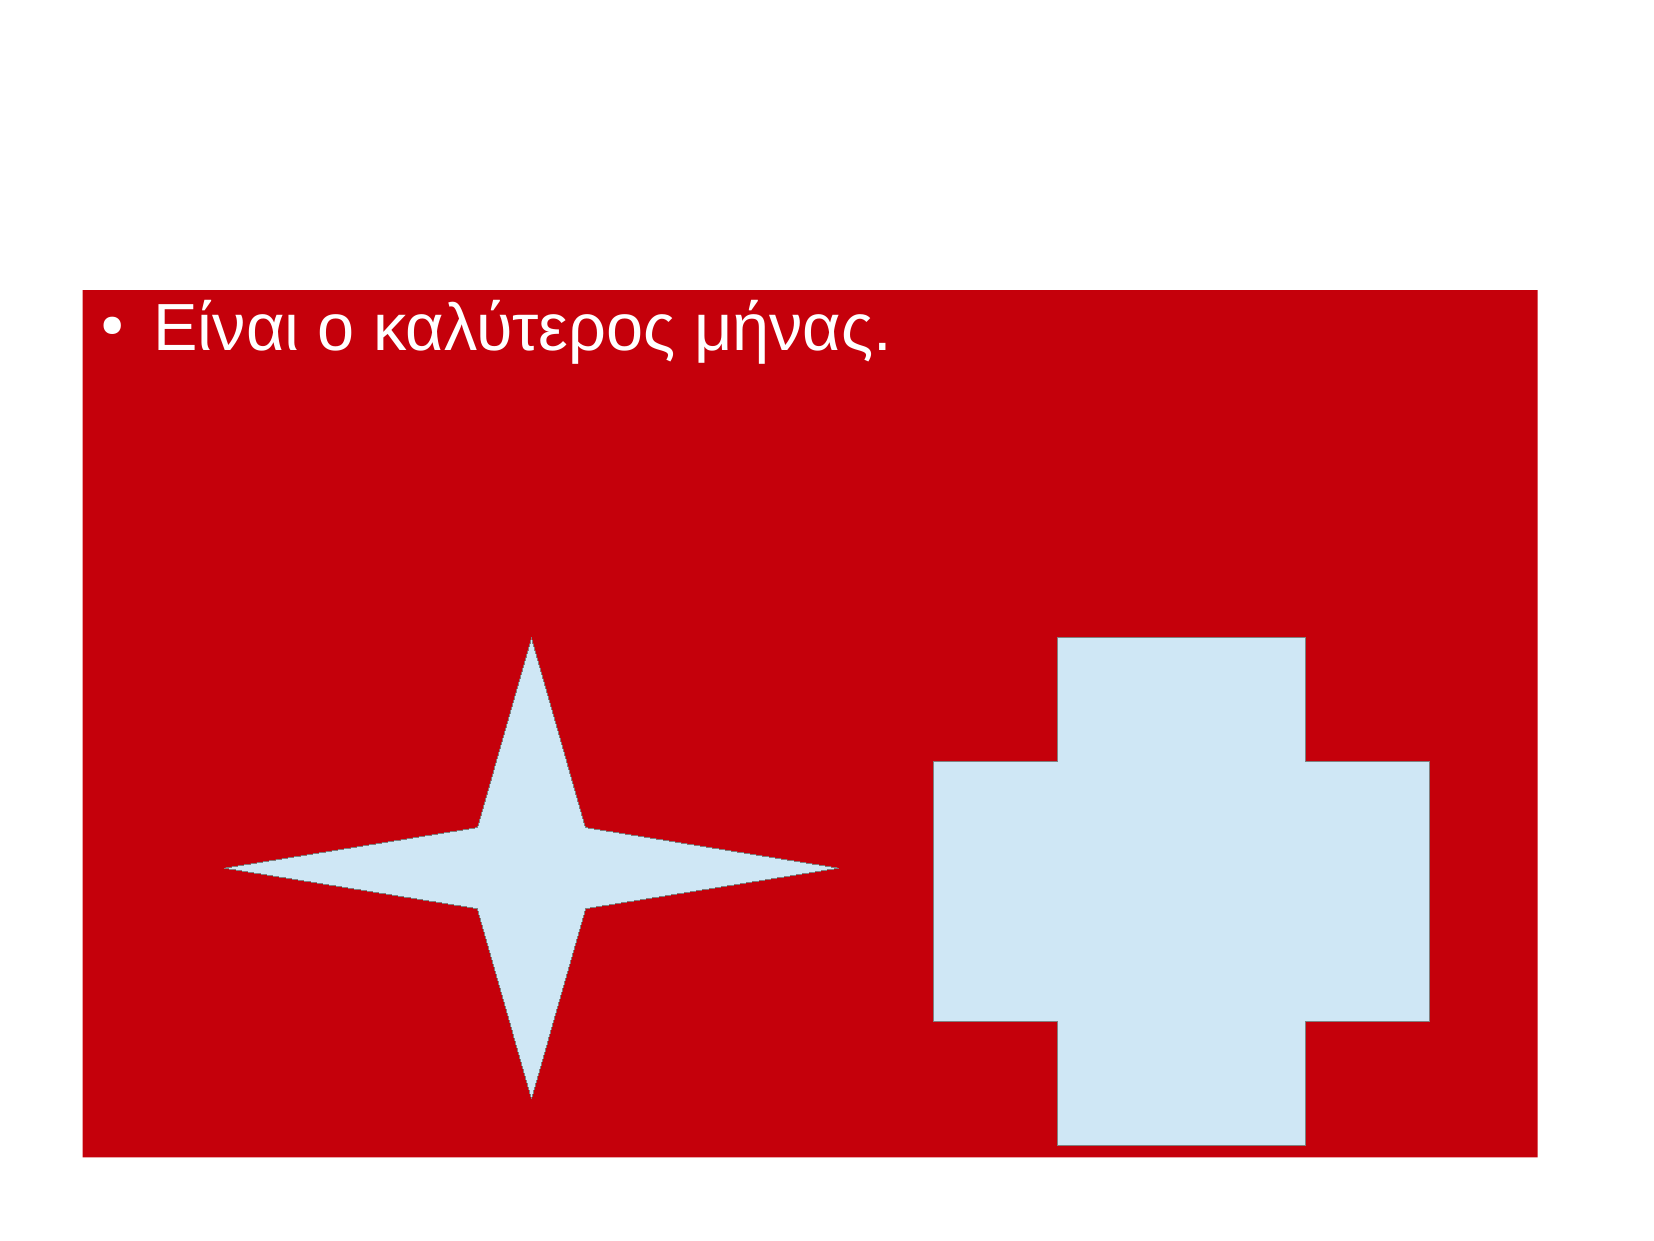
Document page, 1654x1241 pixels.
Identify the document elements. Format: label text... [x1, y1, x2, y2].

text_box [224, 637, 839, 1099]
list Είναι ο καλύτερος μήνας. [82, 290, 1538, 1158]
text_box [933, 637, 1430, 1146]
